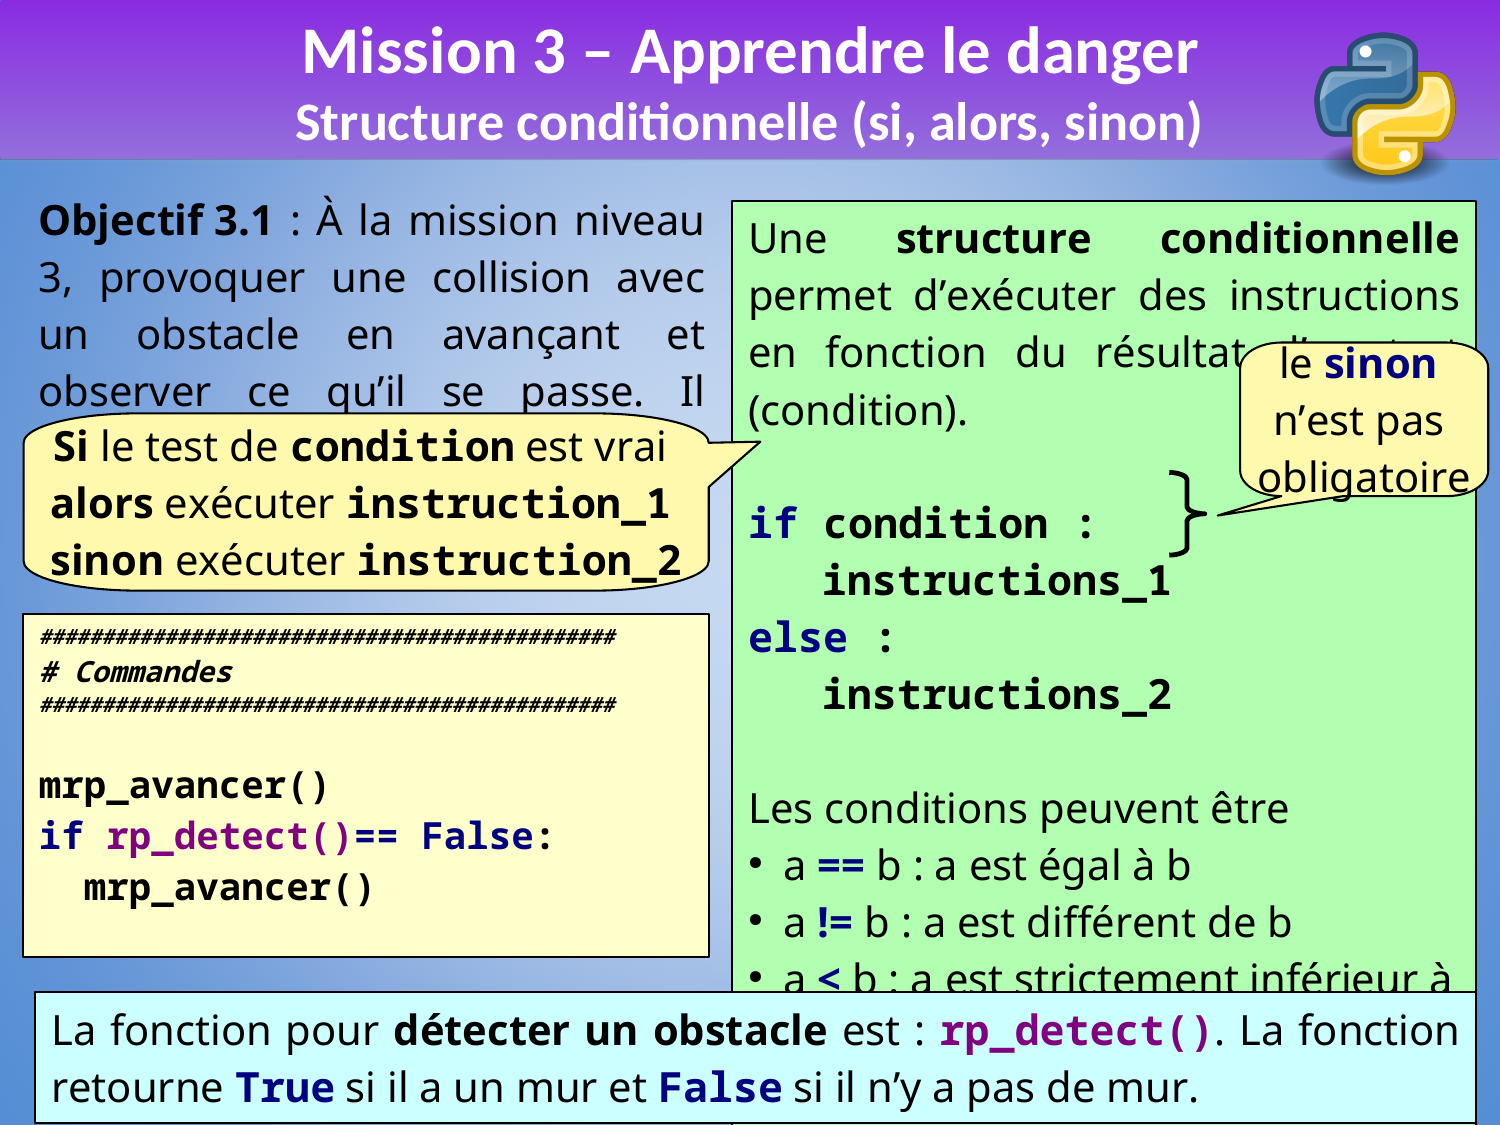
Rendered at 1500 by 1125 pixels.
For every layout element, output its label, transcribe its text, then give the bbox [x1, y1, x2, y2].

text_box Une structure conditionnelle permet d’exécuter des instructions en fonction du résultat d’un test (condition). if condition : instructions_1 else : instructions_2 Les conditions peuvent être a == b : a est égal à b a != b : a est différent de b a < b : a est strictement inférieur à b a <= b : a est inférieur ou égal à b a ==b and c==d : les deux conditions doivent être vrai (fonction ET) a ==b or c==d : une des deux conditions doit être vrai (fonction OU) [732, 200, 1477, 970]
picture [348, 407, 524, 413]
text_box le sinon n’est pas obligatoire [1217, 342, 1489, 516]
picture [0, 29, 1500, 1125]
text_box La fonction pour détecter un obstacle est : rp_detect(). La fonction retourne True si il a un mur et False si il n’y a pas de mur. [35, 992, 1477, 1093]
text_box Objectif 3.1 : À la mission niveau 3, provoquer une collision avec un obstacle en avançant et observer ce qu’il se passe. Il semble assez clair qu’il faut sécuriser l’avance du robot. [23, 183, 721, 407]
text_box Si le test de condition est vrai alors exécuter instruction_1 sinon exécuter instruction_2 [23, 413, 761, 591]
text_box Mission 3 – Apprendre le danger Structure conditionnelle (si, alors, sinon) [0, 0, 1500, 159]
text_box ############################################## # Commandes ############################################## mrp_avancer() if rp_detect()== False: mrp_avancer() [23, 614, 709, 957]
